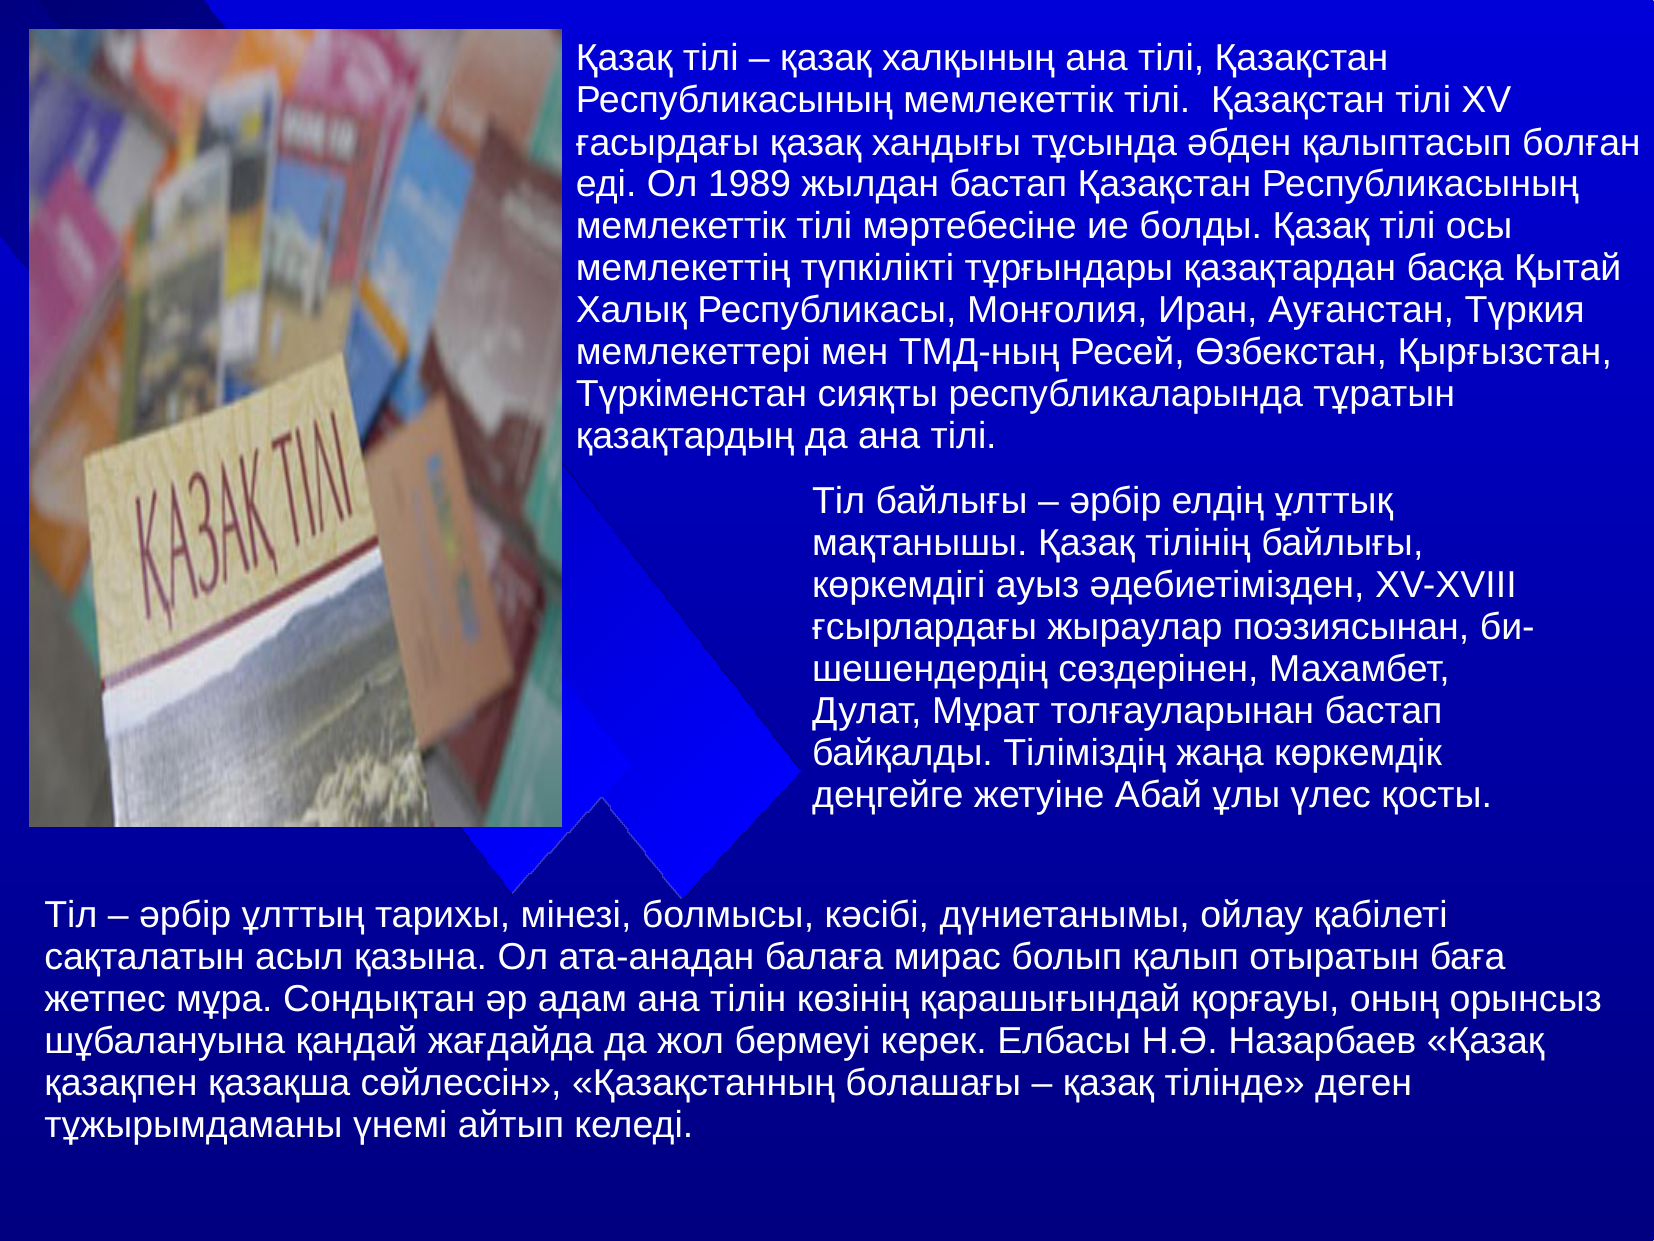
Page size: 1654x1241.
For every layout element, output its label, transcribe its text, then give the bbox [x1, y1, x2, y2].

picture [29, 29, 562, 827]
text_box Тіл байлығы – әрбір елдің ұлттық мақтанышы. Қазақ тілінің байлығы, көркемдігі ауыз әдебиетімізден, ХV-ХVІІІ ғсырлардағы жыраулар поэзиясынан, би-шешендердің сөздерінен, Махамбет, Дулат, Мұрат толғауларынан бастап байқалды. Тіліміздің жаңа көркемдік деңгейге жетуіне Абай ұлы үлес қосты. [797, 472, 1568, 885]
text_box Тіл – әрбір ұлттың тарихы, мінезі, болмысы, кәсібі, дүниетанымы, ойлау қабілеті сақталатын асыл қазына. Ол ата-анадан балаға мирас болып қалып отыратын баға жетпес мұра. Сондықтан әр адам ана тілін көзінің қарашығындай қорғауы, оның орынсыз шұбалануына қандай жағдайда да жол бермеуі керек. Елбасы Н.Ә. Назарбаев «Қазақ қазақпен қазақша сөйлессін», «Қазақстанның болашағы – қазақ тілінде» деген тұжырымдаманы үнемі айтып келеді. [29, 885, 1625, 1153]
text_box Қазақ тілі – қазақ халқының ана тілі, Қазақстан Республикасының мемлекеттік тілі. Қазақстан тілі XV ғасырдағы қазақ хандығы тұсында әбден қалыптасып болған еді. Ол 1989 жылдан бастап Қазақстан Республикасының мемлекеттік тілі мәртебесіне ие болды. Қазақ тілі осы мемлекеттің түпкілікті тұрғындары қазақтардан басқа Қытай Халық Республикасы, Монғолия, Иран, Ауғанстан, Түркия мемлекеттері мен ТМД-ның Ресей, Өзбекстан, Қырғызстан, Түркіменстан сияқты республикаларында тұратын қазақтардың да ана тілі. [562, 29, 1654, 465]
